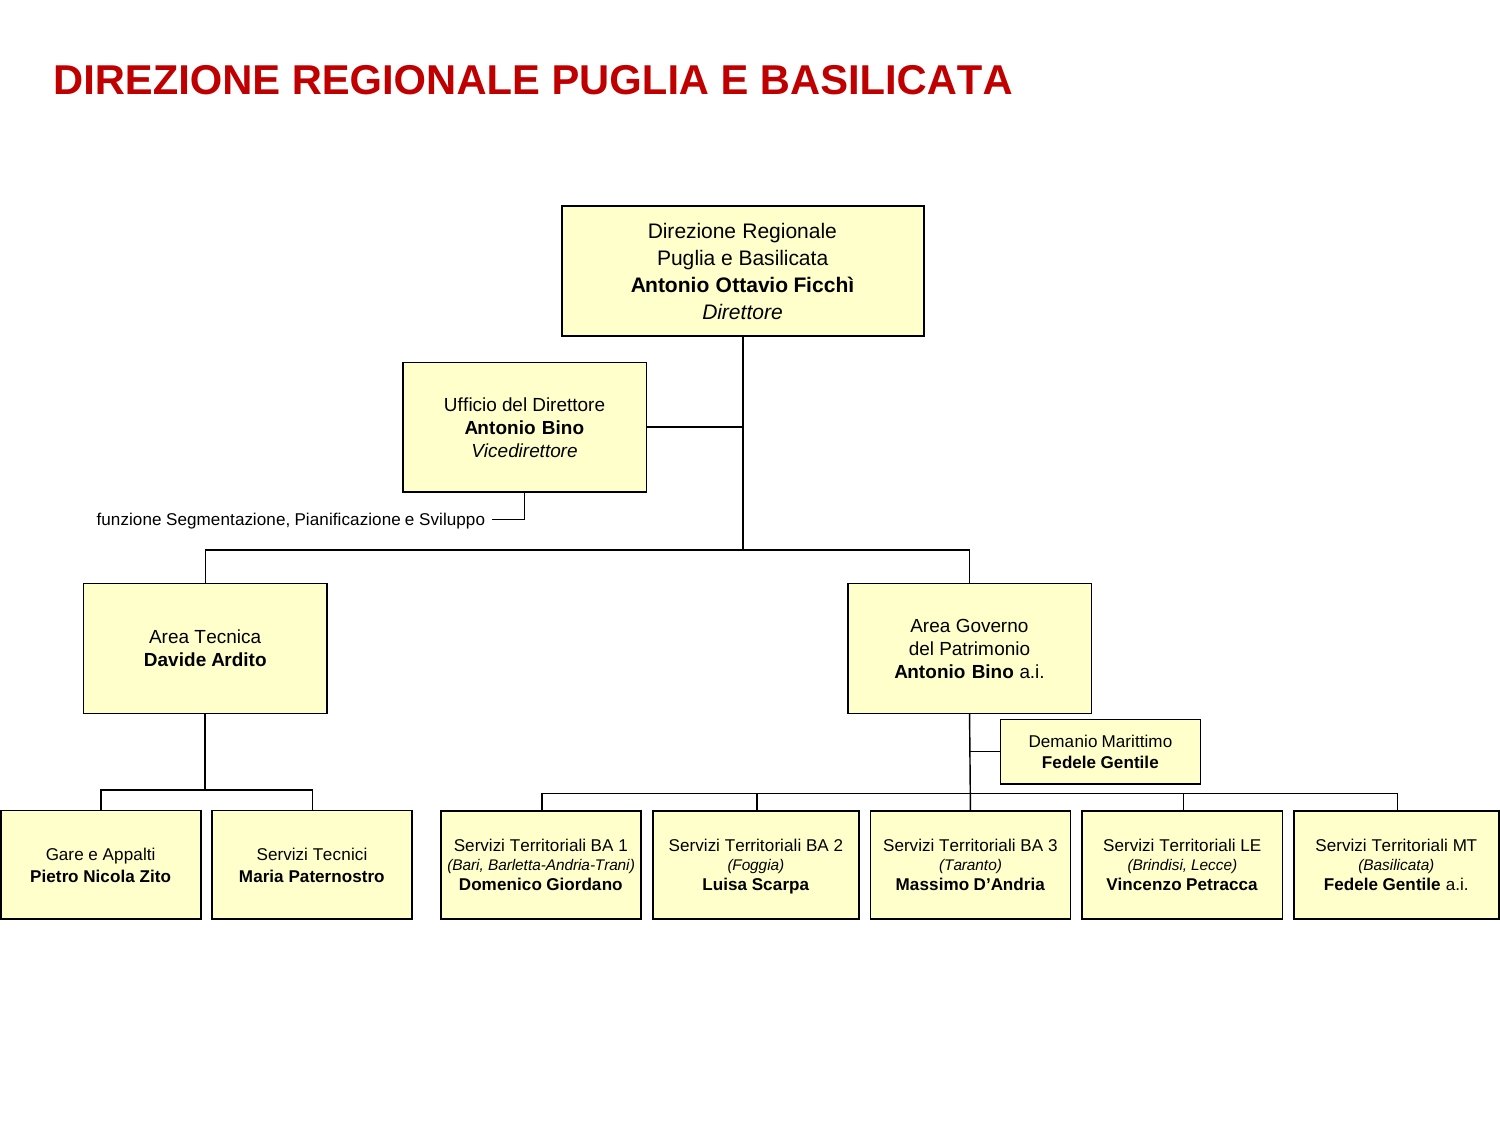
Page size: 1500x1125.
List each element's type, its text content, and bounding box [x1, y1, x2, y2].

picture [0, 205, 1500, 920]
text_box DIREZIONE REGIONALE PUGLIA E BASILICATA [38, 45, 1414, 128]
